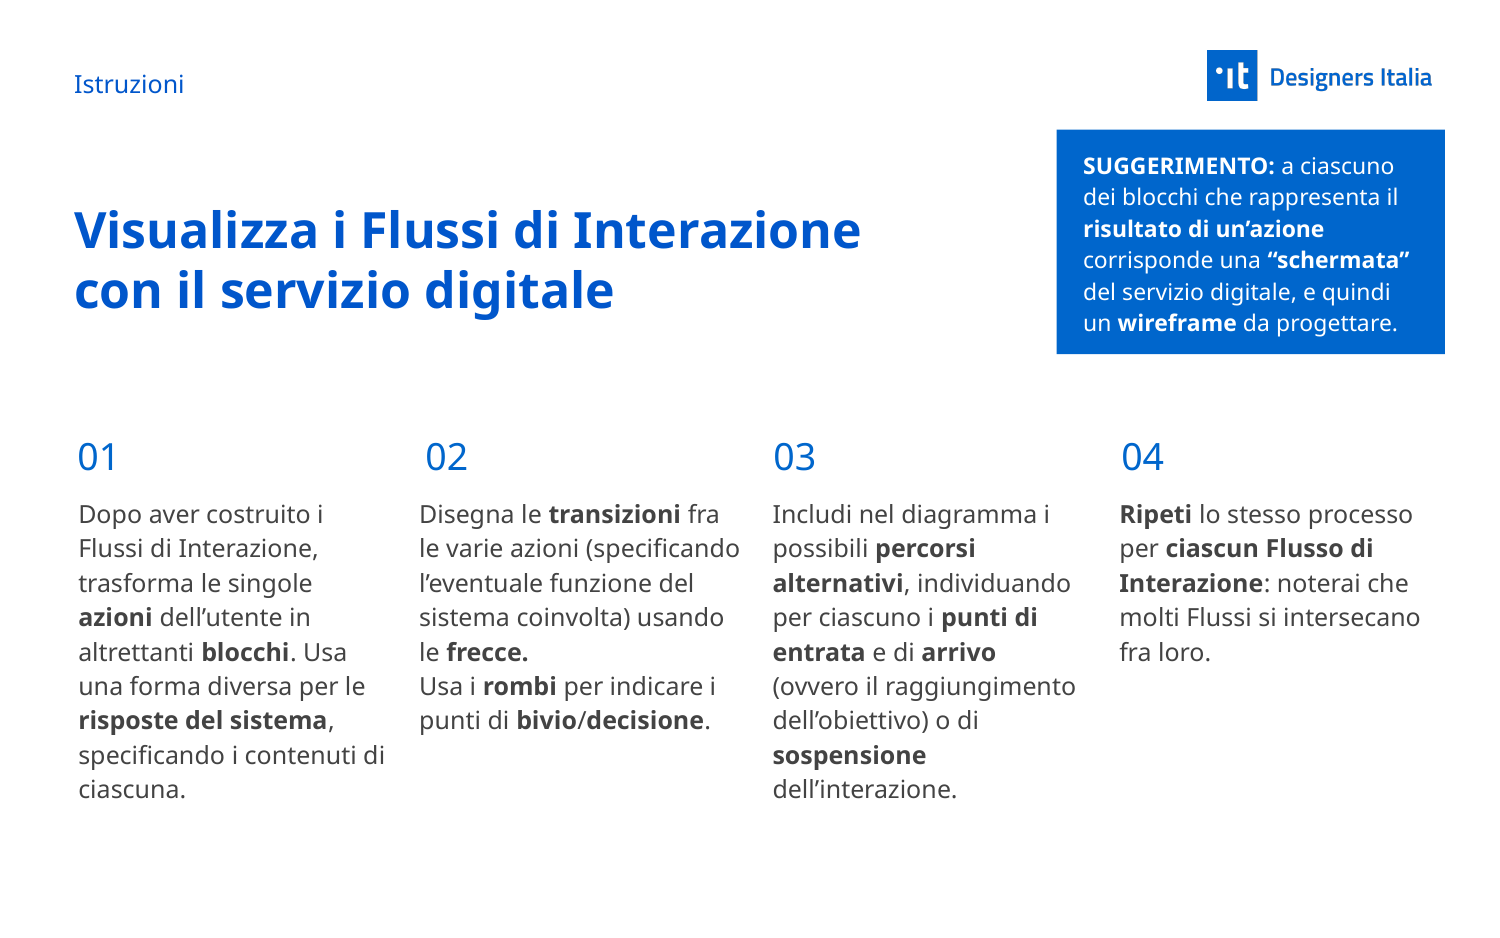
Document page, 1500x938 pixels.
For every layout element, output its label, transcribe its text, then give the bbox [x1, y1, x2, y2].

picture [1207, 50, 1445, 101]
text_box Dopo aver costruito i Flussi di Interazione, trasforma le singole azioni dell’utente in altrettanti blocchi. Usa una forma diversa per le risposte del sistema, specificando i contenuti di ciascuna. [63, 478, 404, 760]
text_box 01 [62, 432, 146, 479]
text_box Istruzioni [59, 58, 696, 110]
text_box Ripeti lo stesso processo per ciascun Flusso di Interazione: noterai che molti Flussi si intersecano fra loro. [1104, 478, 1445, 668]
text_box SUGGERIMENTO: a ciascuno dei blocchi che rappresenta il risultato di un’azione corrisponde una “schermata” del servizio digitale, e quindi un wireframe da progettare. [1056, 129, 1445, 355]
text_box 02 [410, 432, 494, 479]
text_box Includi nel diagramma i possibili percorsi alternativi, individuando per ciascuno i punti di entrata e di arrivo (ovvero il raggiungimento dell’obiettivo) o di sospensione dell’interazione. [757, 478, 1103, 760]
text_box Visualizza i Flussi di Interazione con il servizio digitale [59, 203, 1000, 315]
text_box 03 [758, 432, 842, 479]
text_box Disegna le transizioni fra le varie azioni (specificando l’eventuale funzione del sistema coinvolta) usando le frecce. Usa i rombi per indicare i punti di bivio/decisione. [404, 478, 759, 790]
text_box 04 [1106, 432, 1190, 479]
